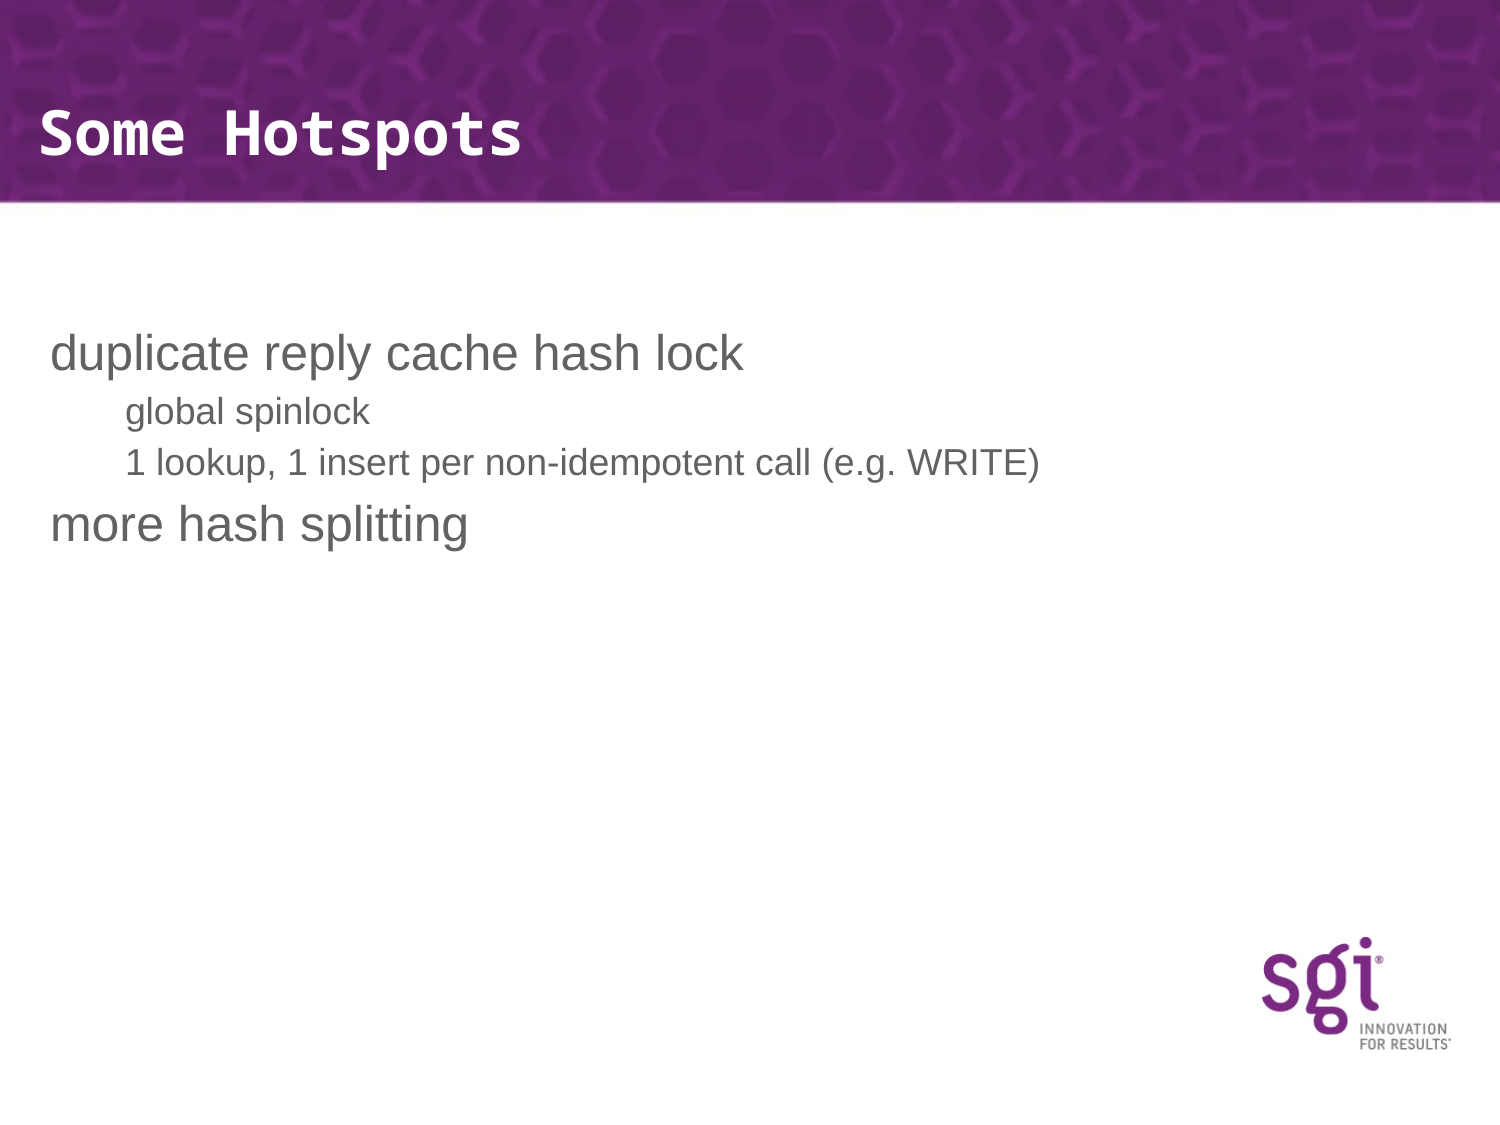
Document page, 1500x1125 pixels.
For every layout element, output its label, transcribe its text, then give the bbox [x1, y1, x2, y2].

picture [0, 0, 1500, 1050]
title Some Hotspots [37, 37, 1313, 226]
list duplicate reply cache hash lock global spinlock 1 lookup, 1 insert per non-idempotent call (e.g. WRITE) more hash splitting [50, 324, 1326, 848]
